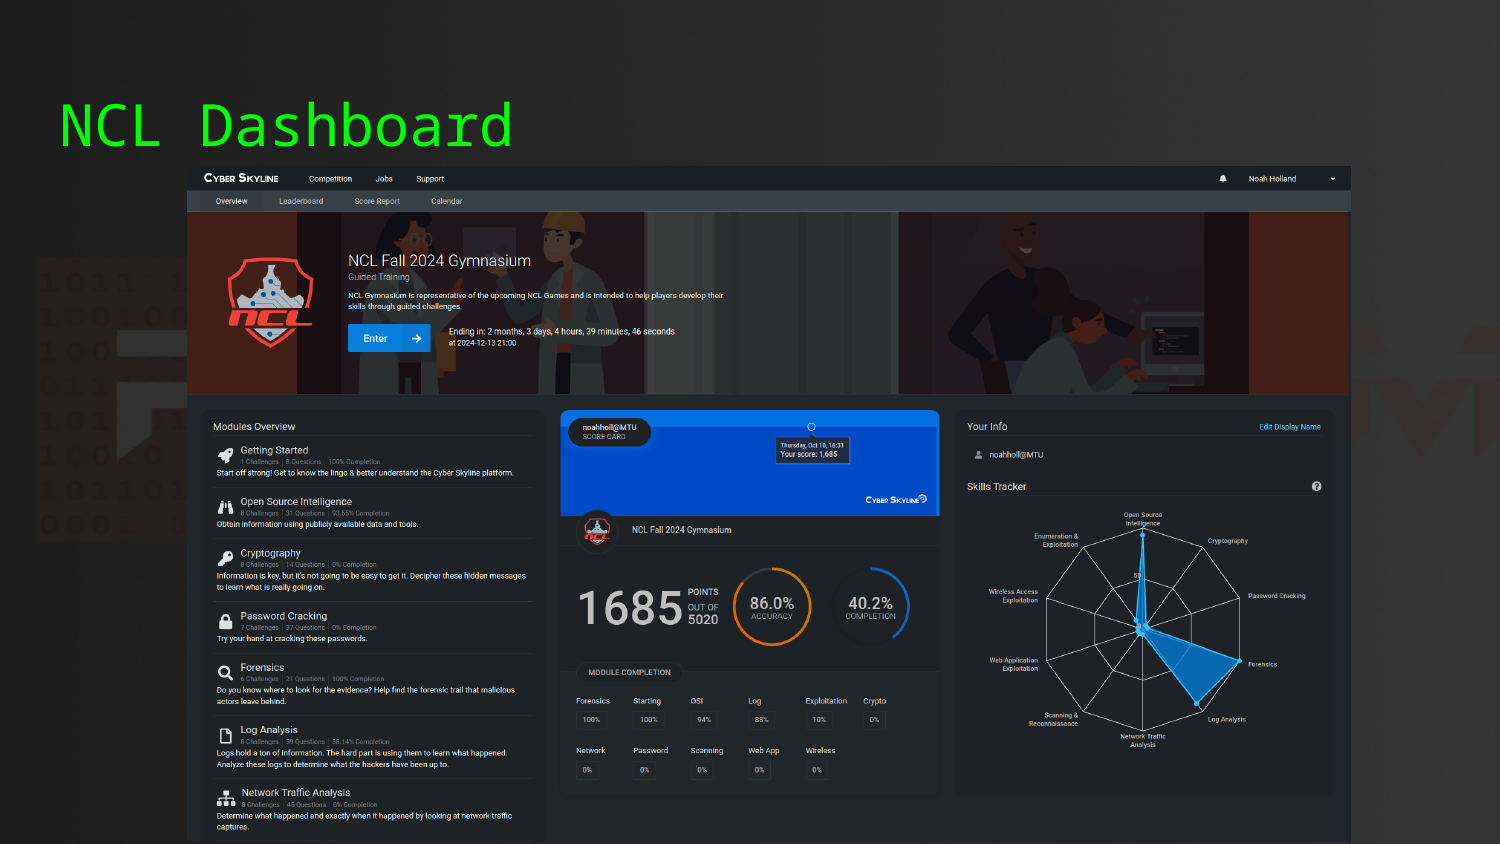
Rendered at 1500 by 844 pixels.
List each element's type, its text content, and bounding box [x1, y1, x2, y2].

picture [0, 0, 1500, 844]
title NCL Dashboard [44, 72, 1443, 167]
